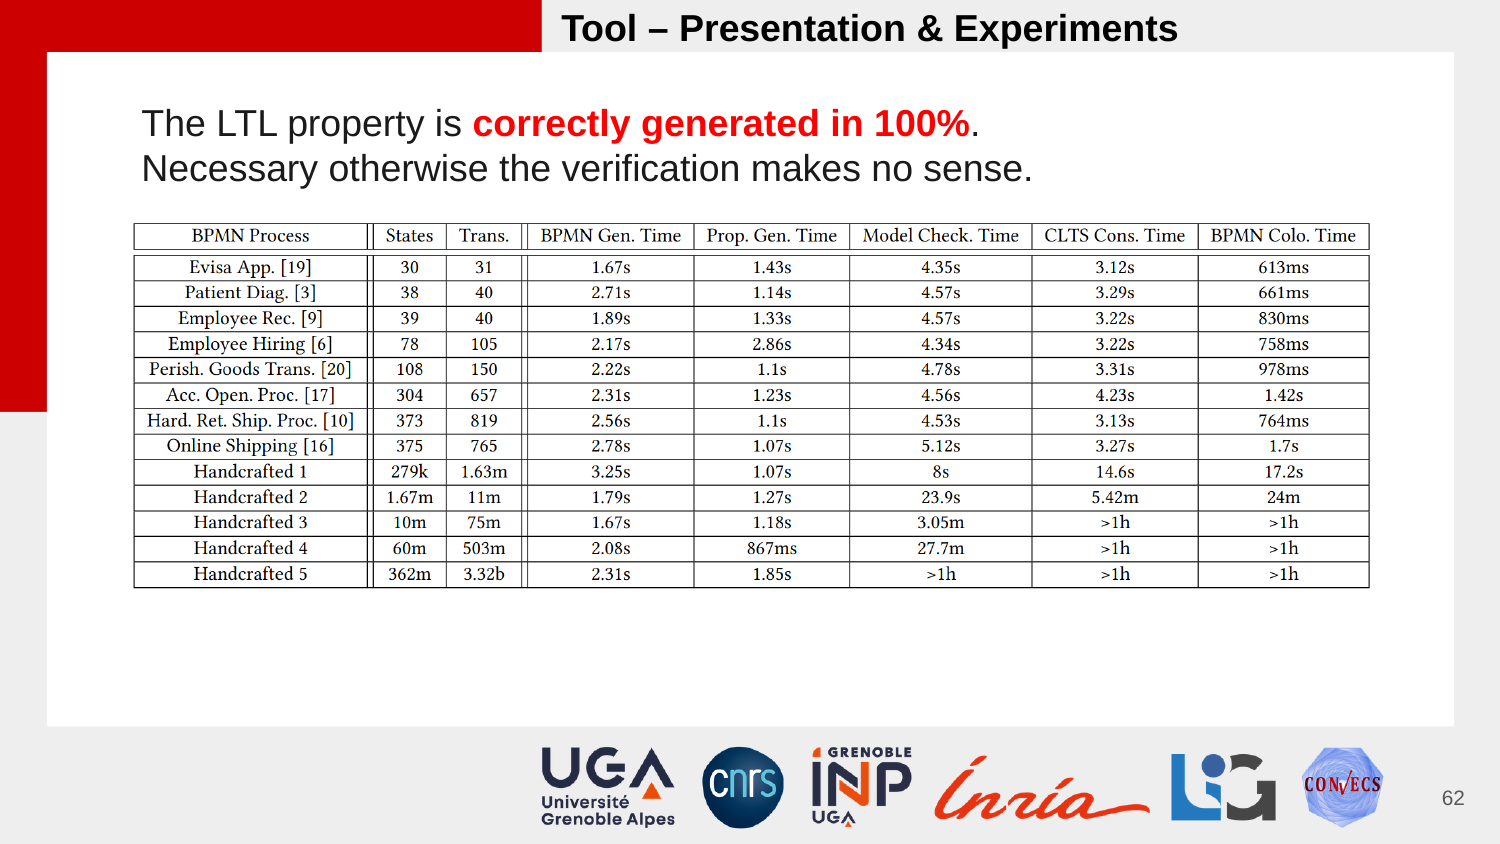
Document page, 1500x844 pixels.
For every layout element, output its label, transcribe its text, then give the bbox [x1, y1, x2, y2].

text_box Tool – Presentation & Experiments [546, 0, 1441, 55]
text_box The LTL property is correctly generated in 100%. Necessary otherwise the verification makes no sense. [126, 84, 1345, 189]
picture [0, 0, 1500, 844]
slide_number <numéro> [1389, 764, 1480, 830]
